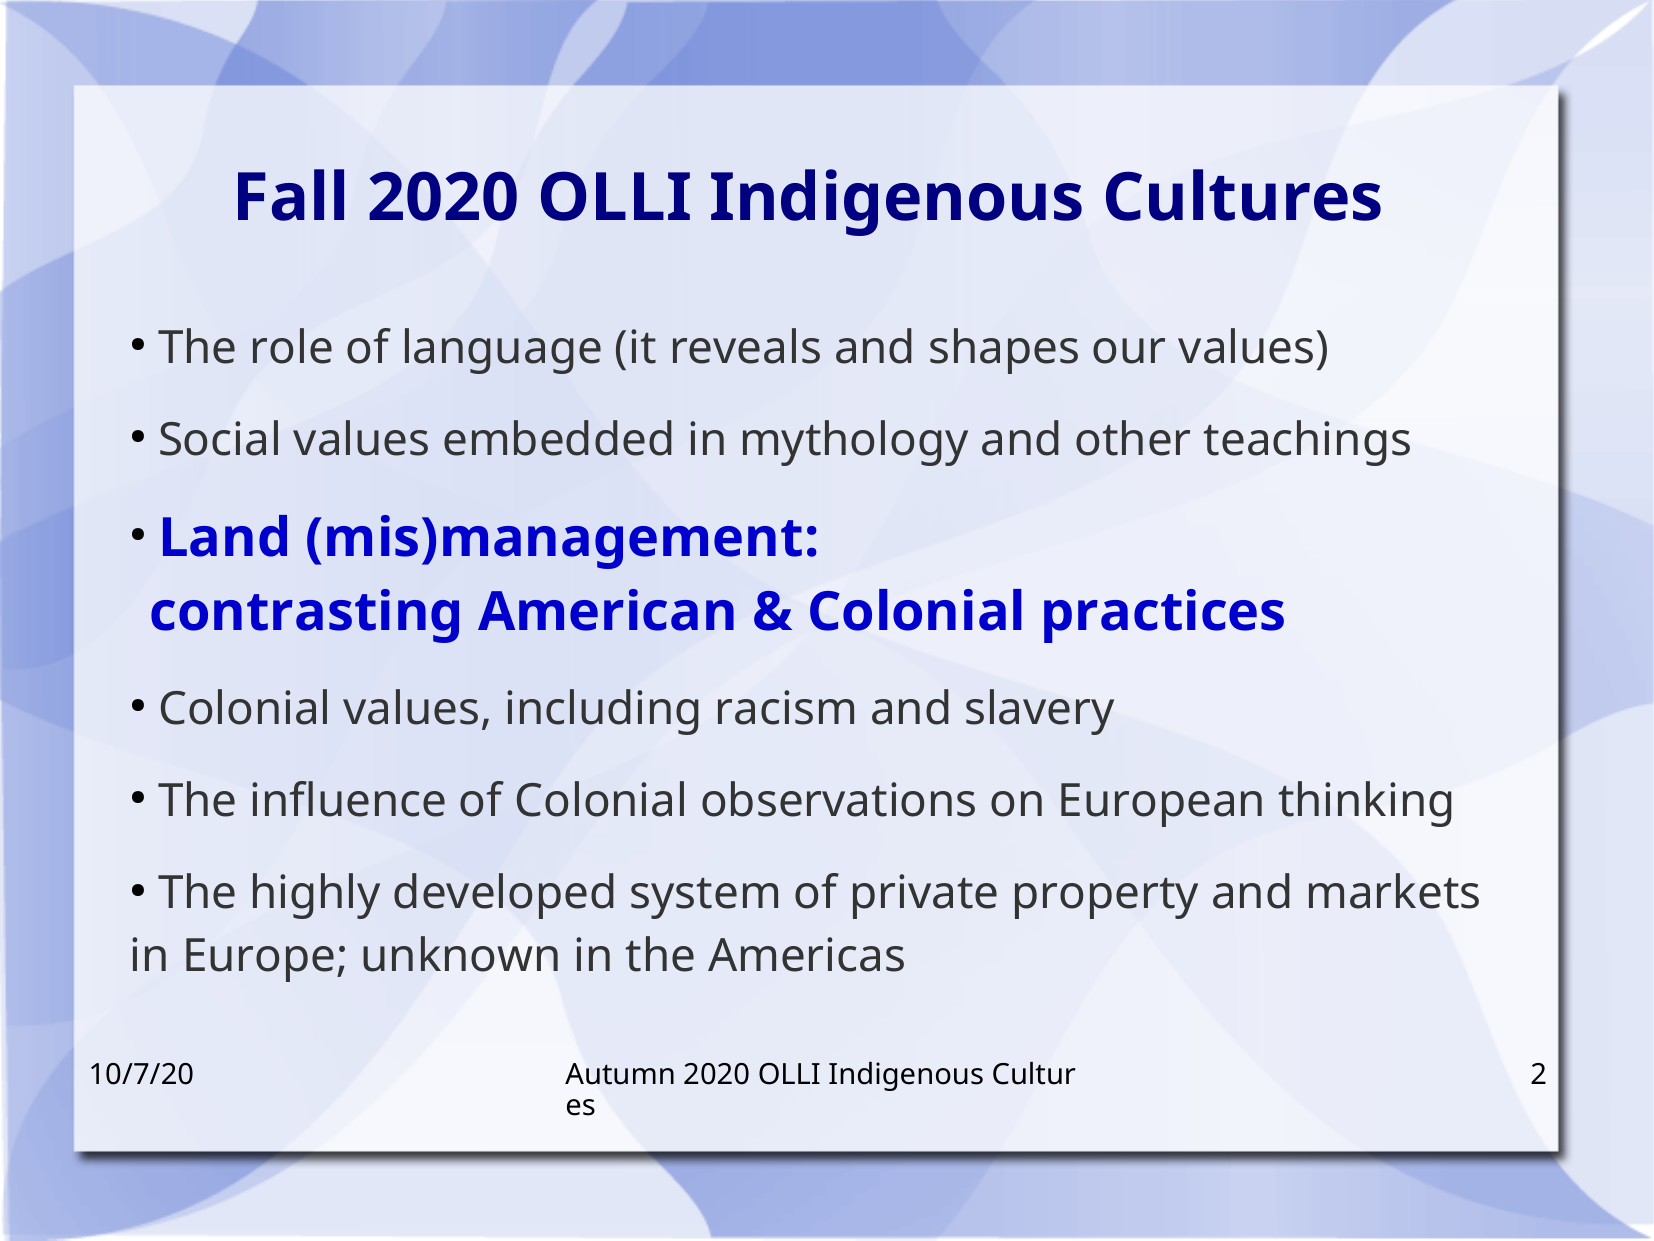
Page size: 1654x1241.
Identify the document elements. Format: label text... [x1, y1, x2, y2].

title Fall 2020 OLLI Indigenous Cultures [82, 90, 1536, 298]
picture [0, 0, 1654, 1241]
text_box The role of language (it reveals and shapes our values) Social values embedded in mythology and other teachings Land (mis)management: contrasting American & Colonial practices Colonial values, including racism and slavery The influence of Colonial observations on European thinking The highly developed system of private property and markets in Europe; unknown in the Americas [129, 288, 1489, 1011]
